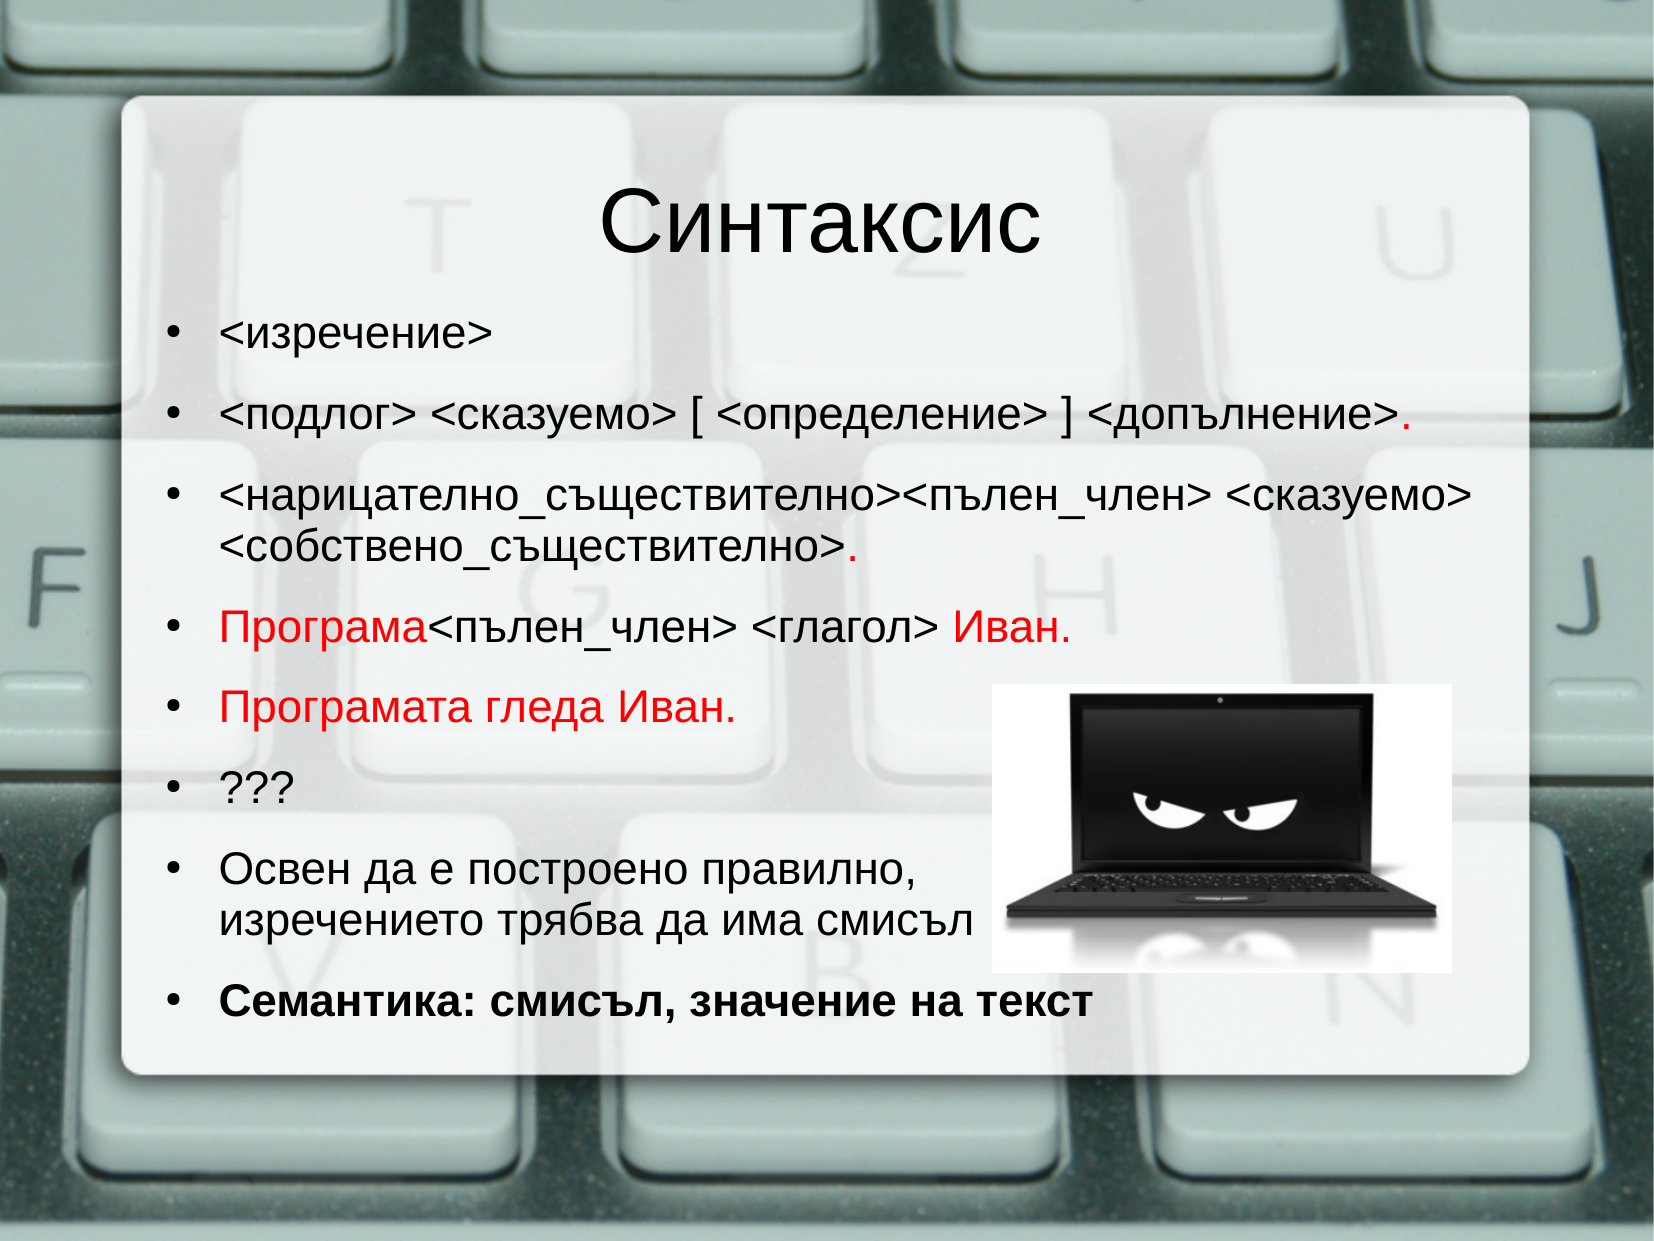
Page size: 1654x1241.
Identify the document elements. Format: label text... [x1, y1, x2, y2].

list <изречение> <подлог> <сказуемо> [ <определение> ] <допълнение>. <нарицателно_съществително><пълен_член> <сказуемо> <собствено_съществително>. Програма<пълен_член> <глагол> Иван. Програмата гледа Иван. ??? Освен да е построено правилно, изречението трябва да има смисъл Семантика: смисъл, значение на текст [147, 307, 1506, 1074]
title Синтаксис [135, 117, 1506, 325]
picture [0, 0, 1654, 1241]
